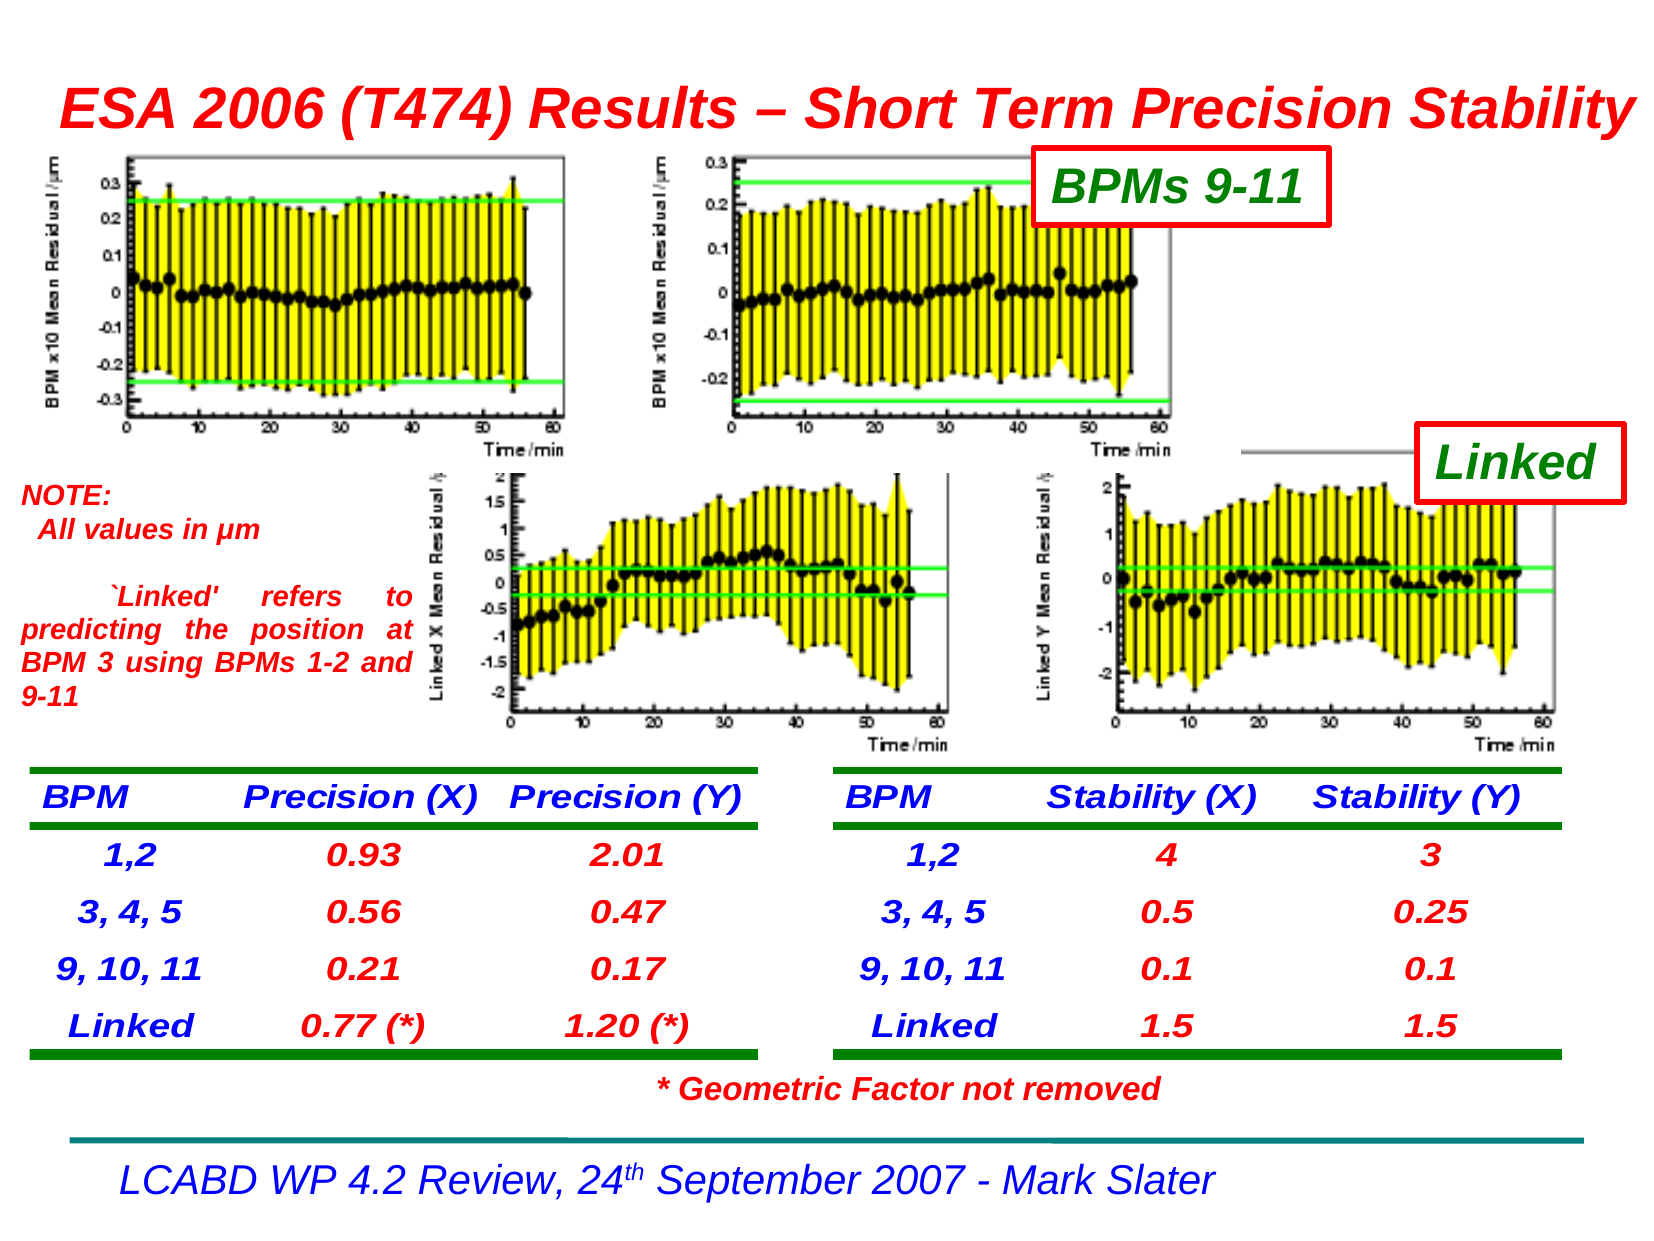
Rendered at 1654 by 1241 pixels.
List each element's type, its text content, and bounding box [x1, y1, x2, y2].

text_box NOTE: All values in μm `Linked' refers to predicting the position at BPM 3 using BPMs 1-2 and 9-11 [21, 478, 414, 713]
text_box * Geometric Factor not removed [656, 1069, 1163, 1108]
text_box Linked [1417, 424, 1625, 502]
chart [832, 767, 1565, 1128]
chart [29, 767, 762, 1128]
text_box BPMs 9-11 [1033, 147, 1329, 226]
text_box ESA 2006 (T474) Results – Short Term Precision Stability [59, 74, 1639, 142]
text_box LCABD WP 4.2 Review, 24th September 2007 - Mark Slater [118, 1156, 1565, 1204]
picture [29, 118, 1625, 768]
